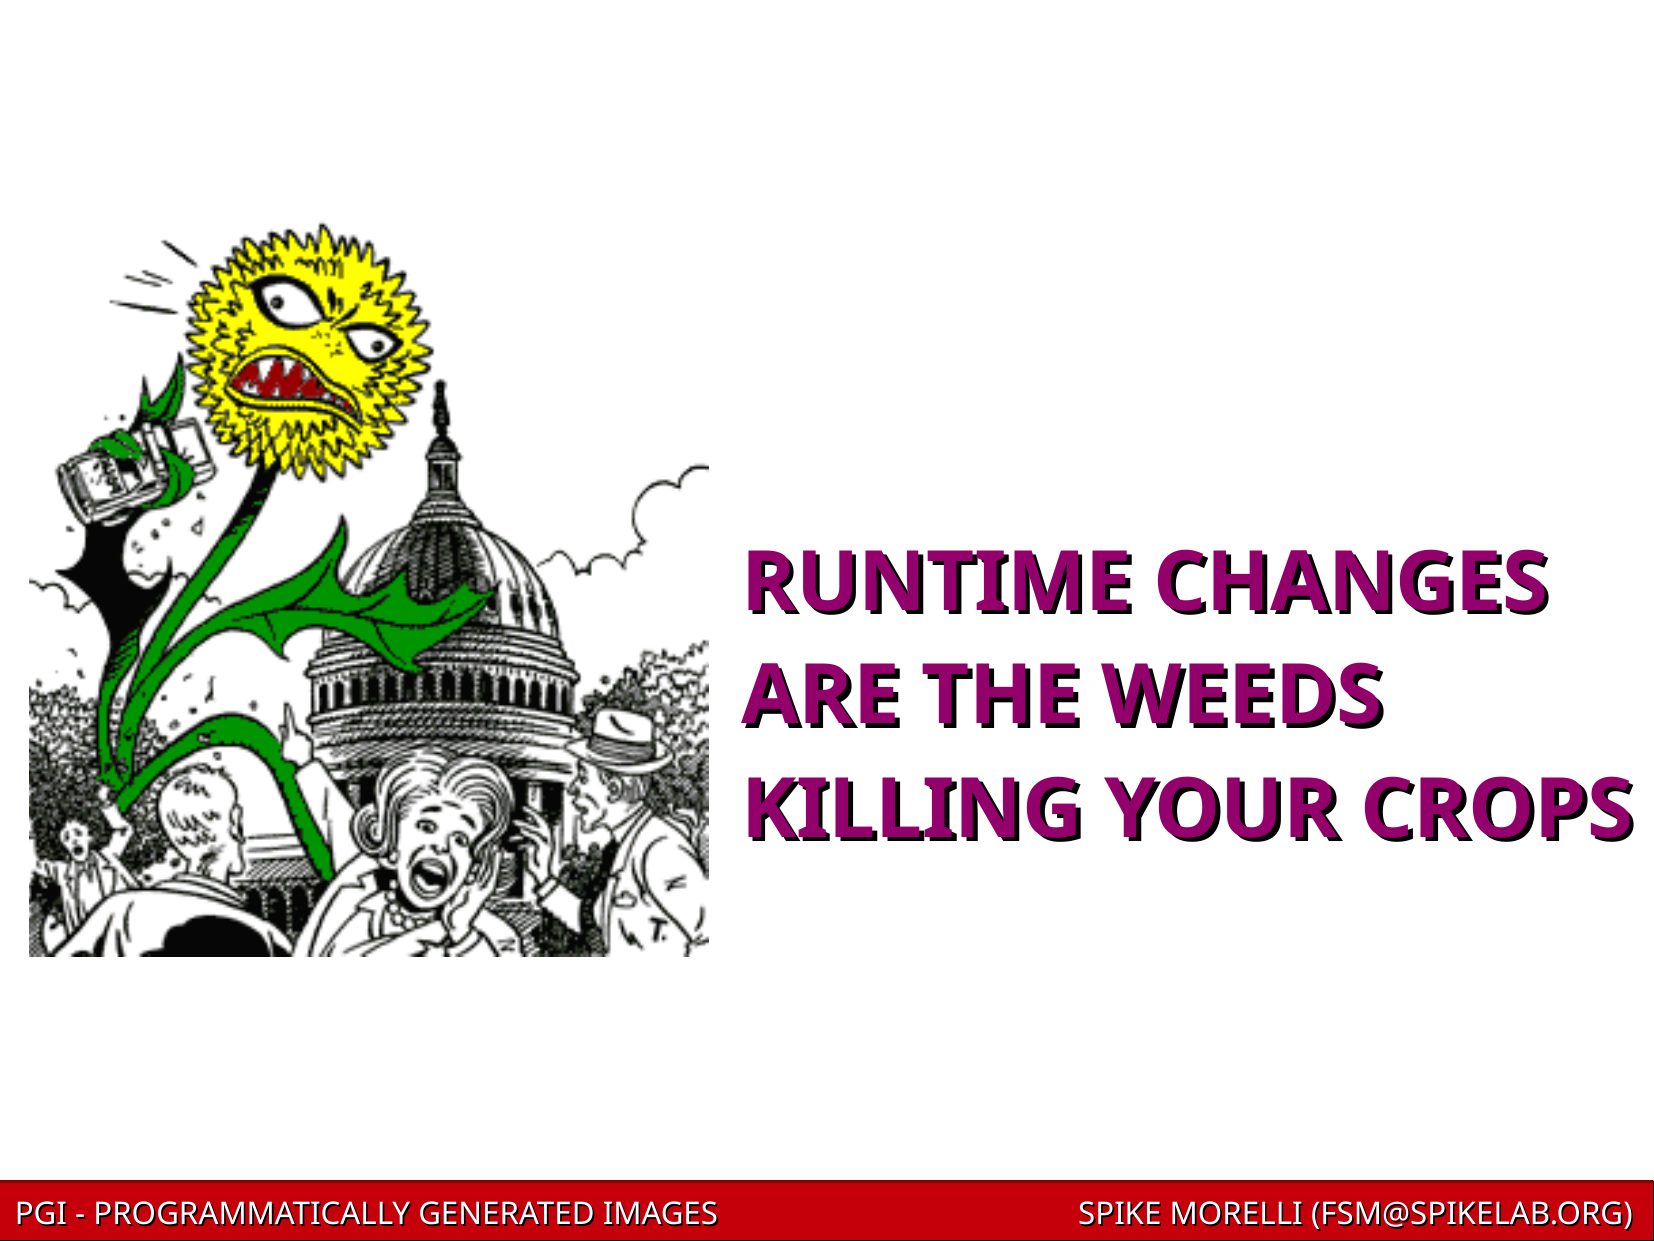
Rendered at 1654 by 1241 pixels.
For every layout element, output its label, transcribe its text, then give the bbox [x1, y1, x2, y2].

text_box PGI - PROGRAMMATICALLY GENERATED IMAGES [0, 1184, 722, 1235]
picture [29, 206, 709, 957]
text_box SPIKE MORELLI (FSM@SPIKELAB.ORG) [1063, 1184, 1643, 1235]
text_box RUNTIME CHANGES ARE THE WEEDS KILLING YOUR CROPS [726, 513, 1628, 809]
text_box [0, 1183, 1654, 1241]
